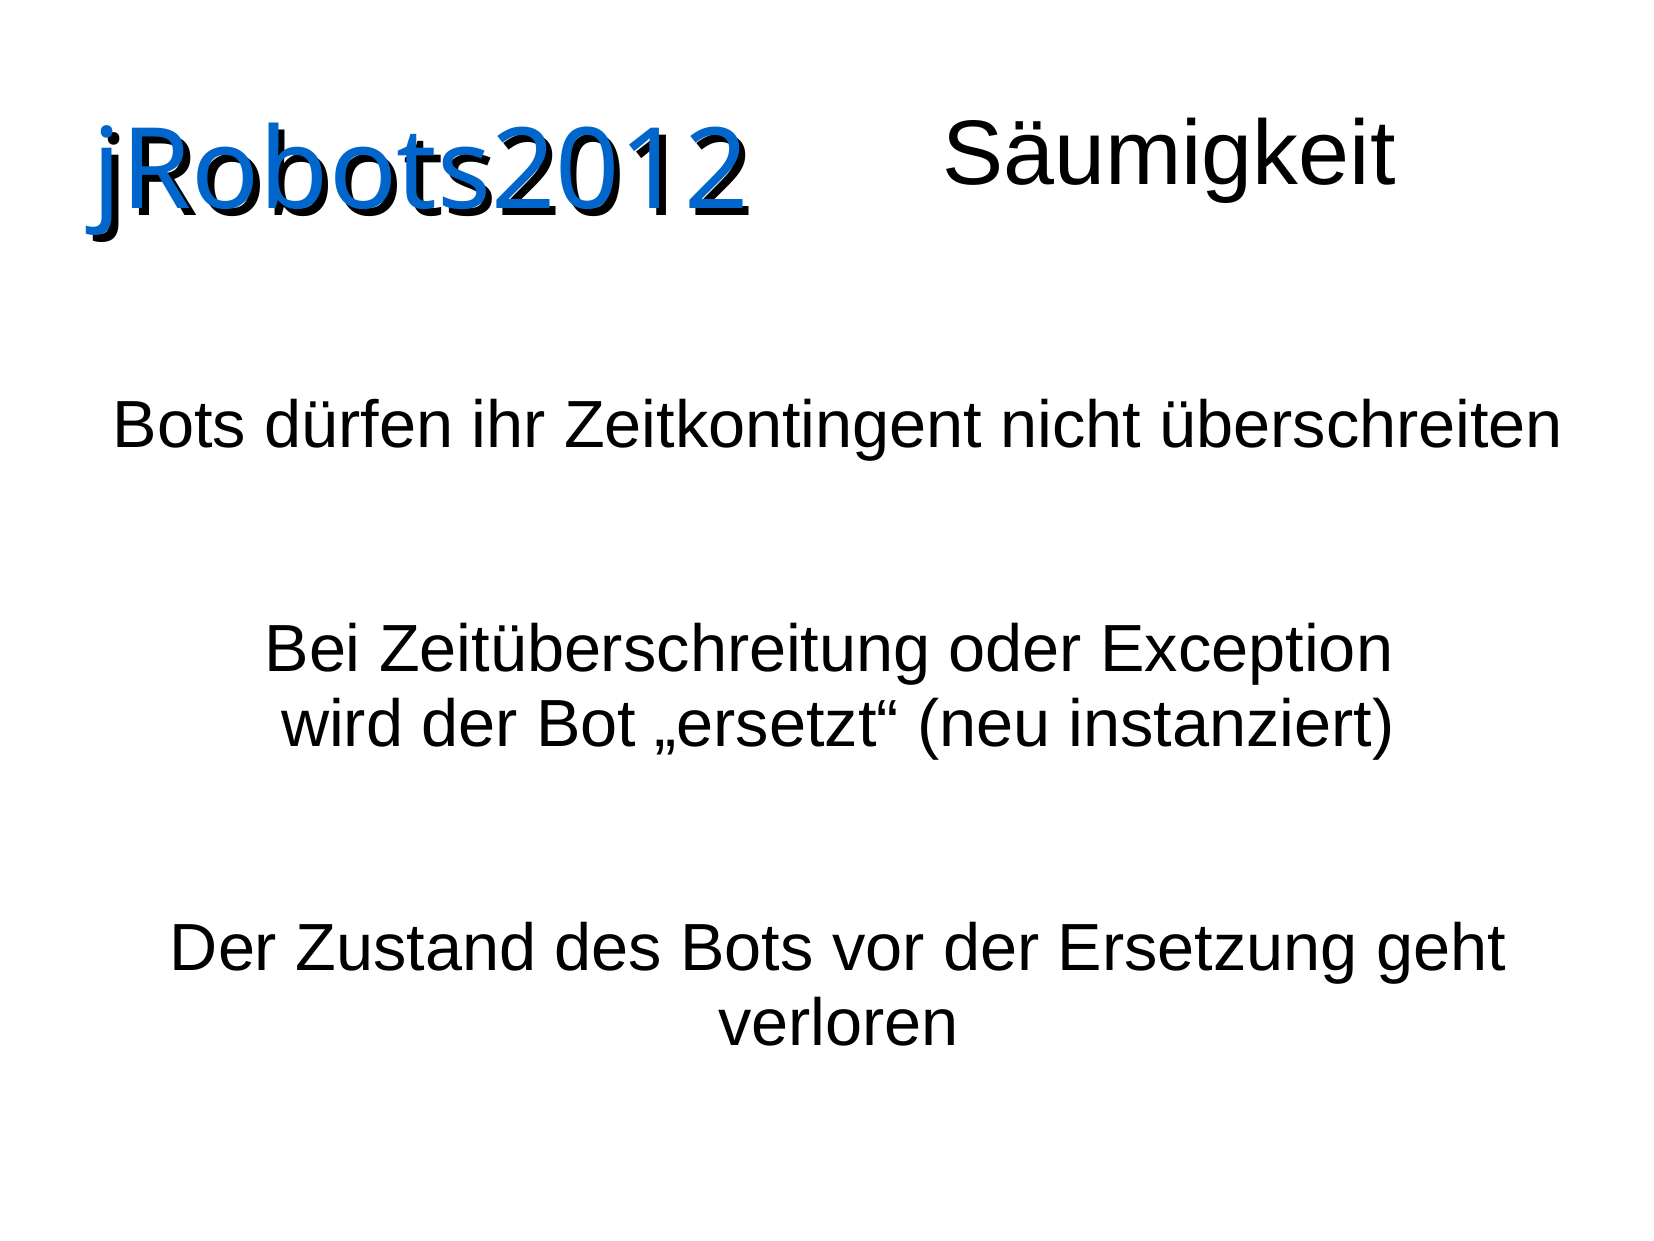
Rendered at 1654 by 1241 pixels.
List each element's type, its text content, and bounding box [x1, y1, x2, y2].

subtitle Bots dürfen ihr Zeitkontingent nicht überschreiten Bei Zeitüberschreitung oder Exception wird der Bot „ersetzt“ (neu instanziert) Der Zustand des Bots vor der Ersetzung geht verloren [82, 265, 1595, 1182]
title Säumigkeit [767, 49, 1571, 257]
